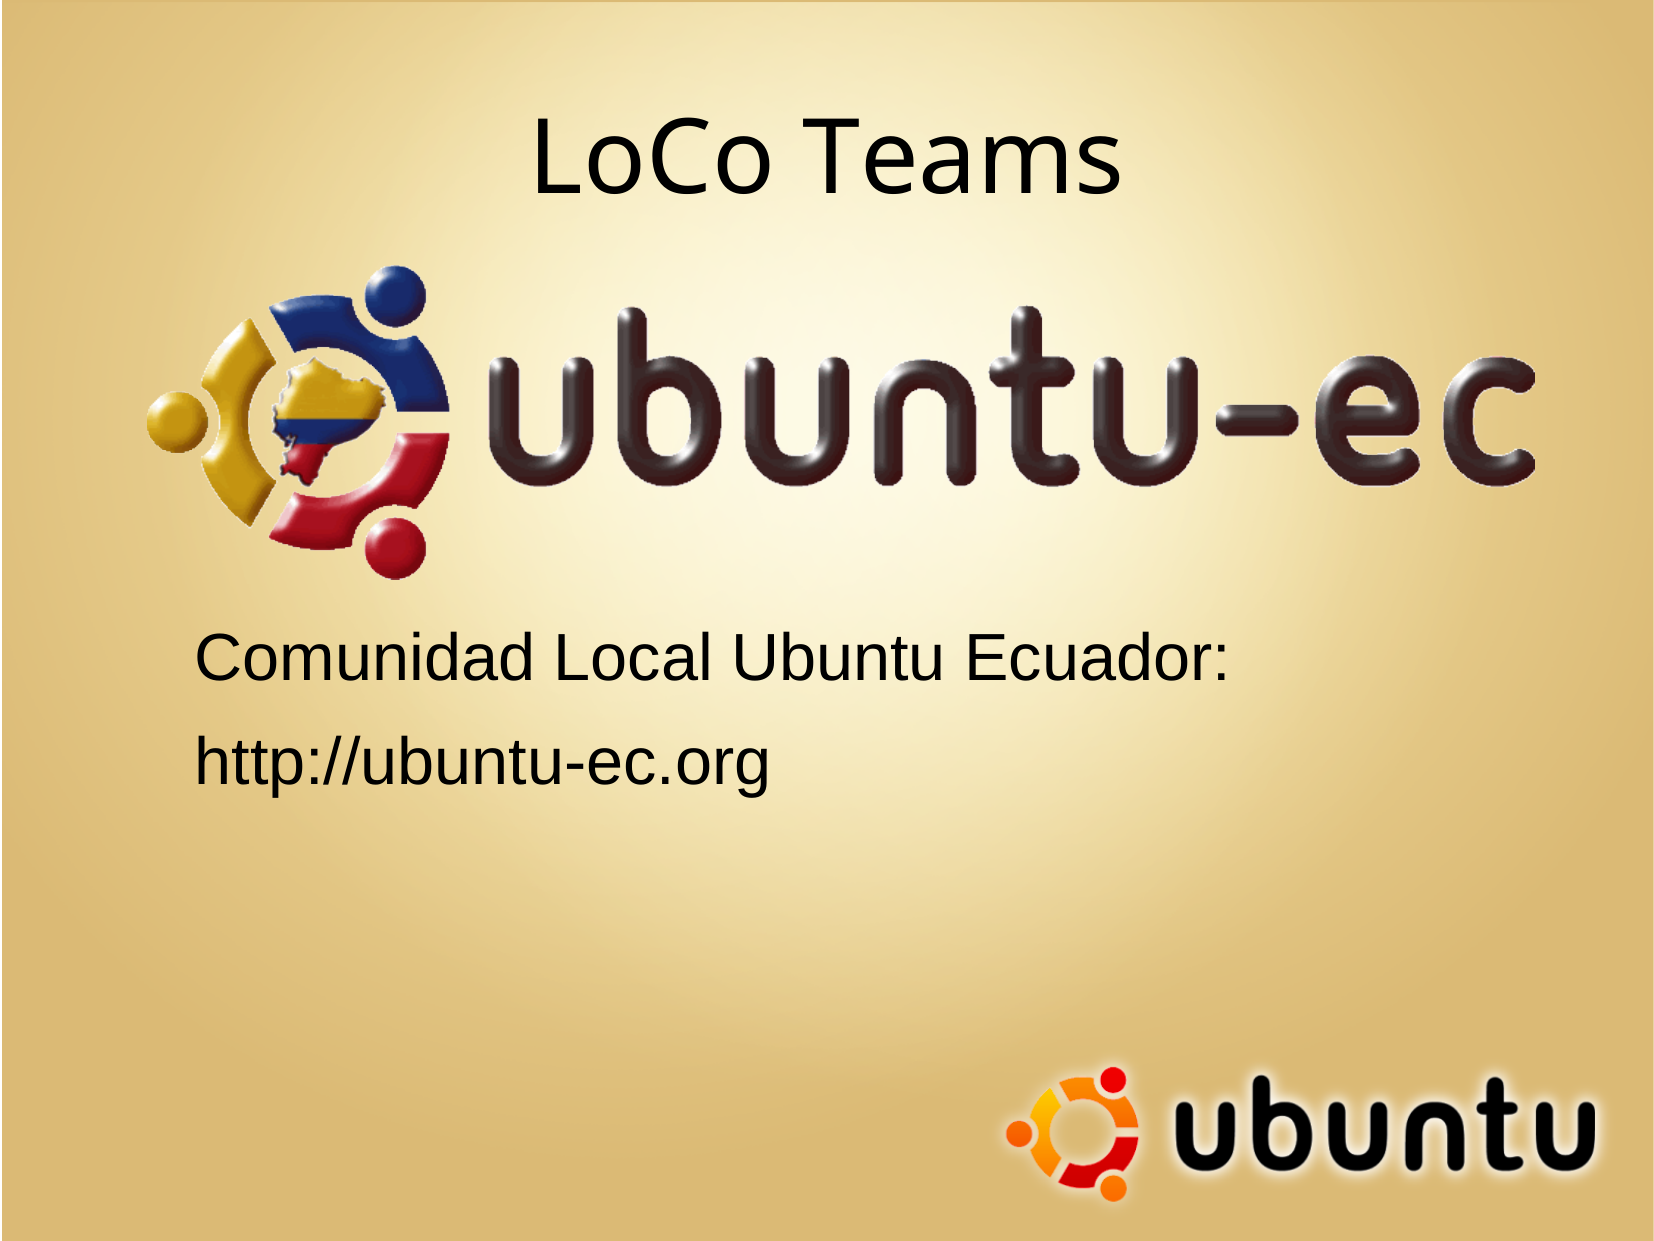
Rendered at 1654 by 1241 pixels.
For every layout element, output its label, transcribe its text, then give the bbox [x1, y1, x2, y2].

title LoCo Teams [82, 49, 1571, 257]
list Comunidad Local Ubuntu Ecuador: http://ubuntu-ec.org [177, 620, 1477, 975]
picture [2, 0, 1654, 1241]
